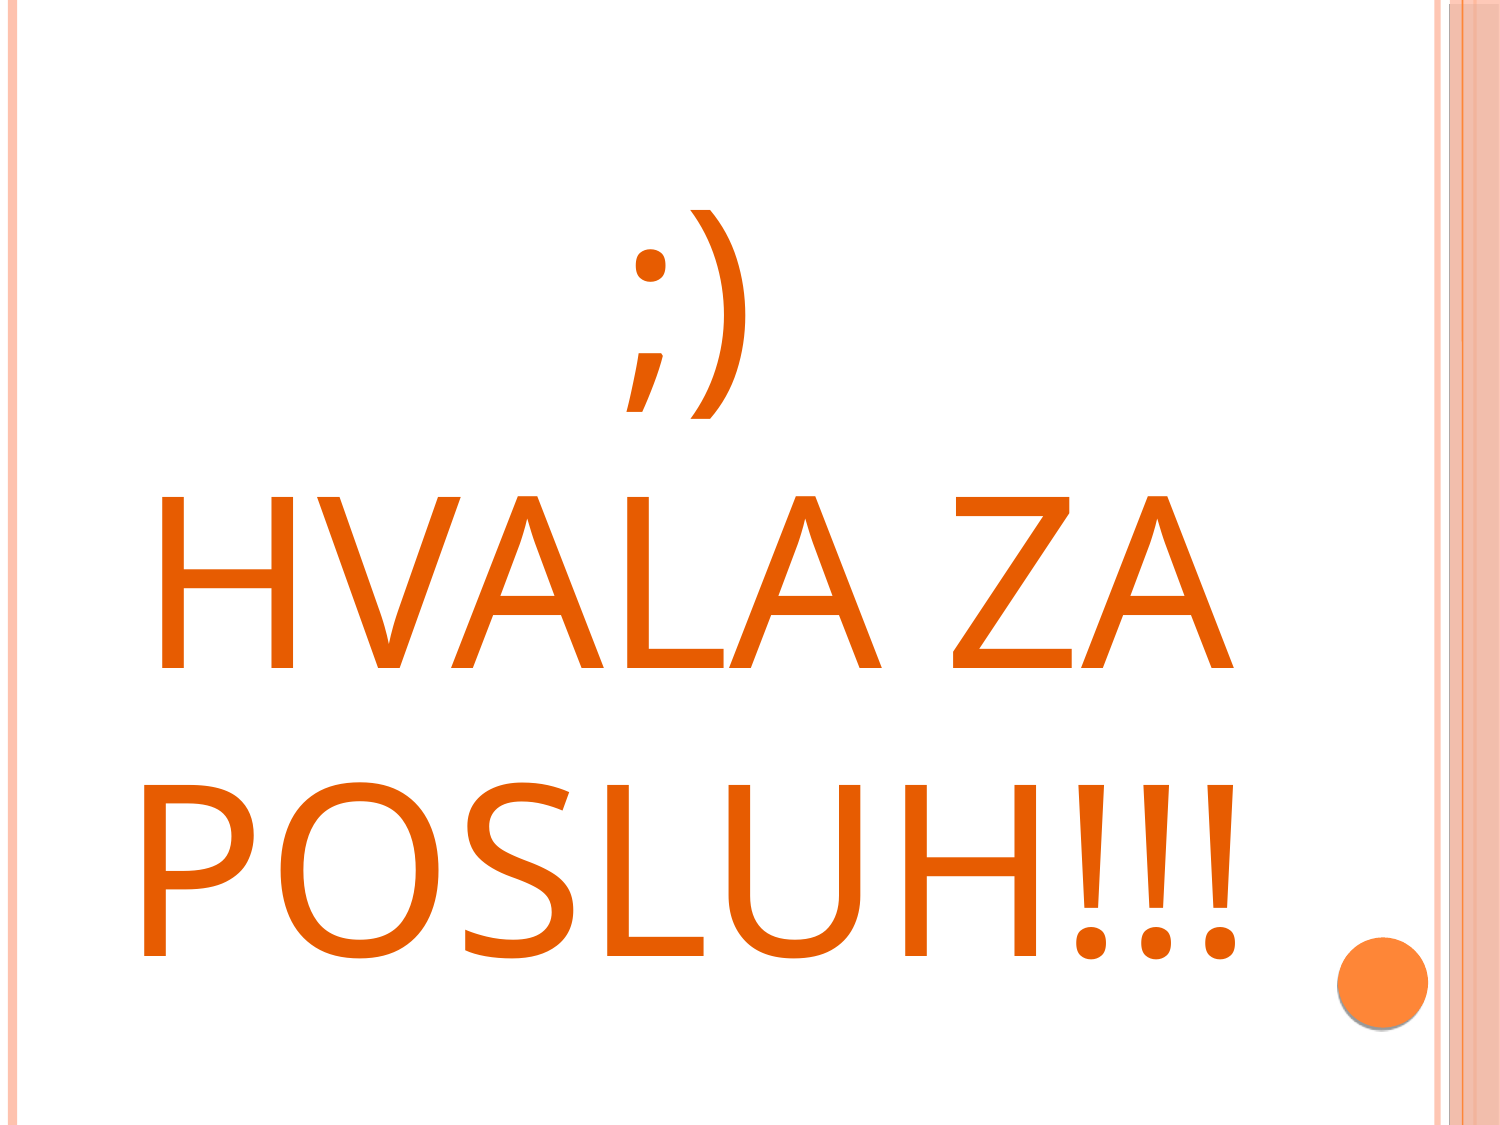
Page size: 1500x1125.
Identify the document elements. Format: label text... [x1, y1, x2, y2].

title ;) Hvala za posluh!!! [75, 45, 1300, 1012]
